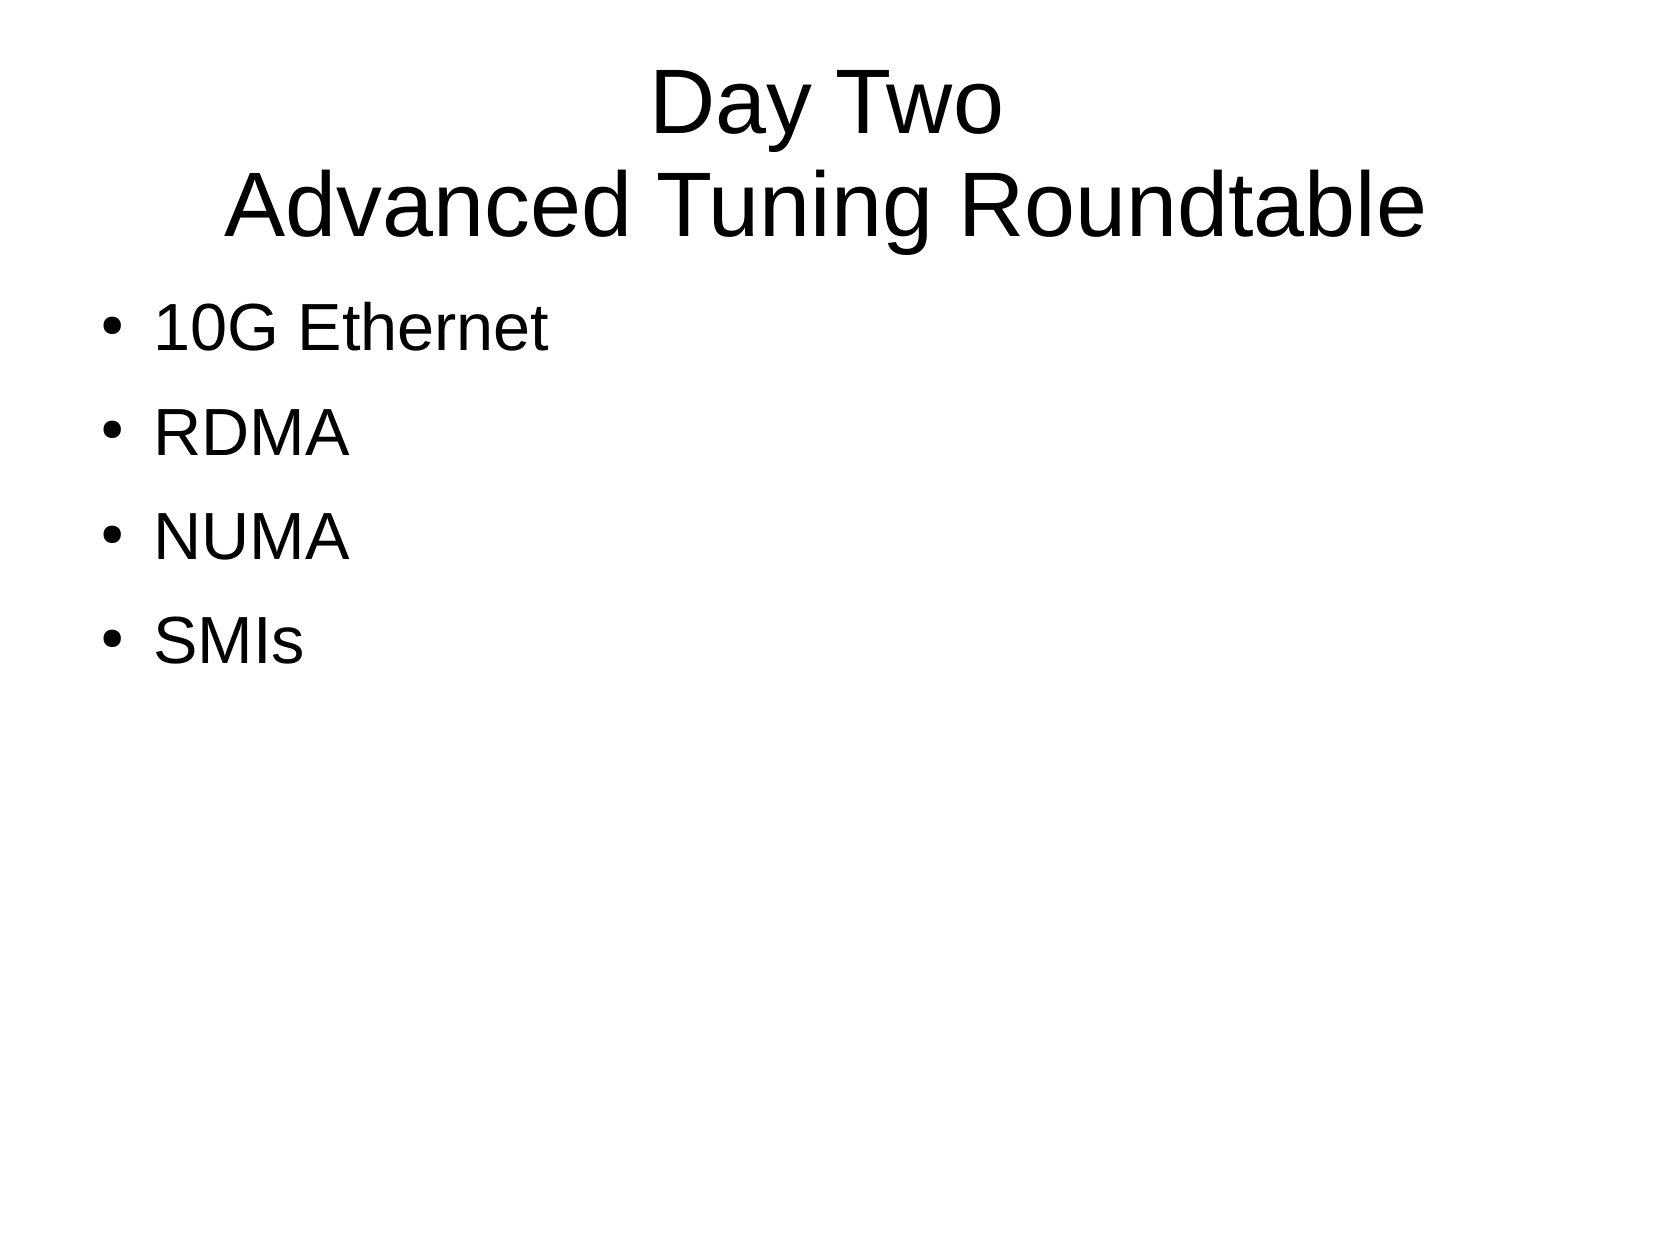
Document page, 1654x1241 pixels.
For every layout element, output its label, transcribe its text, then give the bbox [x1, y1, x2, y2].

title Day Two Advanced Tuning Roundtable [82, 50, 1571, 256]
list 10G Ethernet RDMA NUMA SMIs [82, 290, 1571, 1094]
